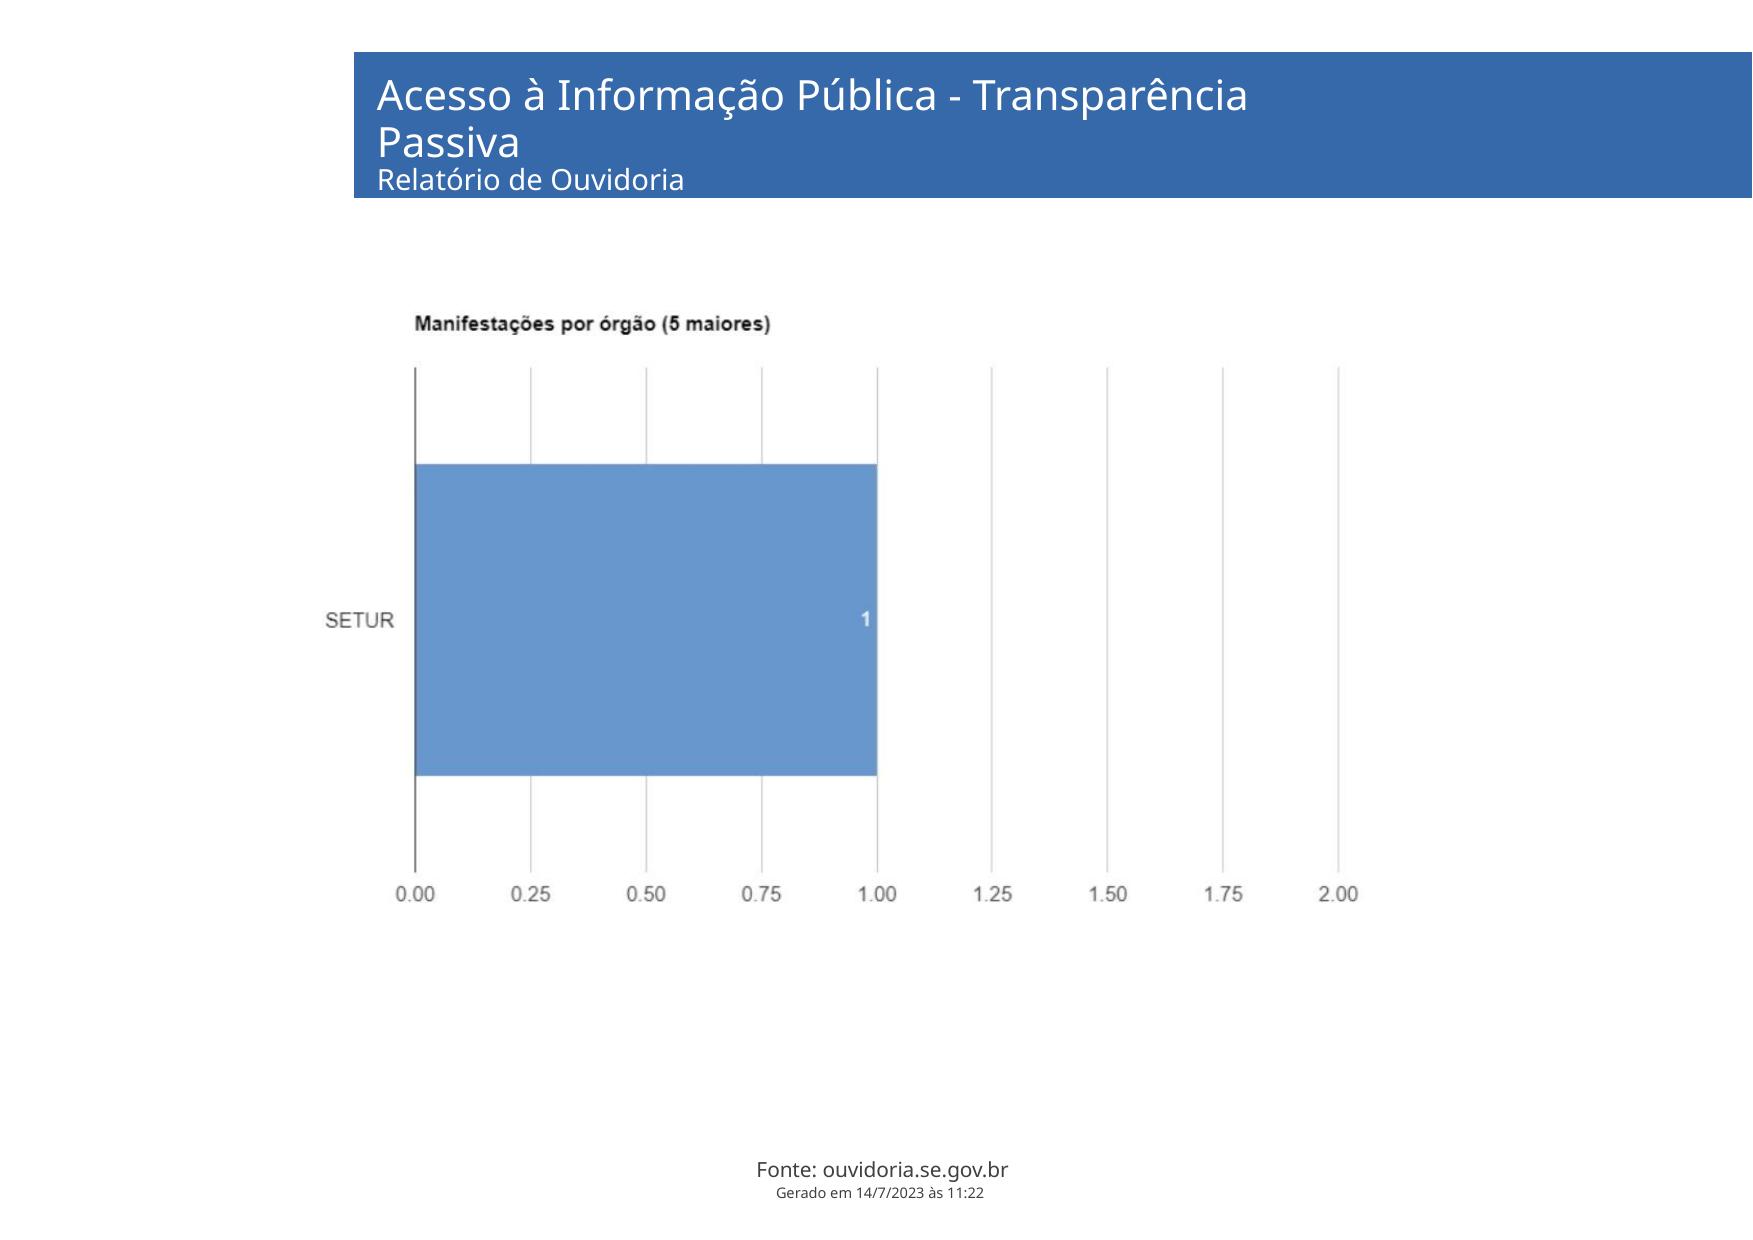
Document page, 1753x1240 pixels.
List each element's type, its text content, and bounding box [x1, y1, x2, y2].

text_box Fonte: ouvidoria.se.gov.br Gerado em 14/7/2023 às 11:22 [756, 1158, 1023, 1202]
text_box [354, 52, 1752, 198]
text_box Acesso à Informação Pública - Transparência Passiva Relatório de Ouvidoria SETUR - Abril a Abril de 2023 [376, 72, 1403, 228]
text_box [155, 211, 1599, 1028]
